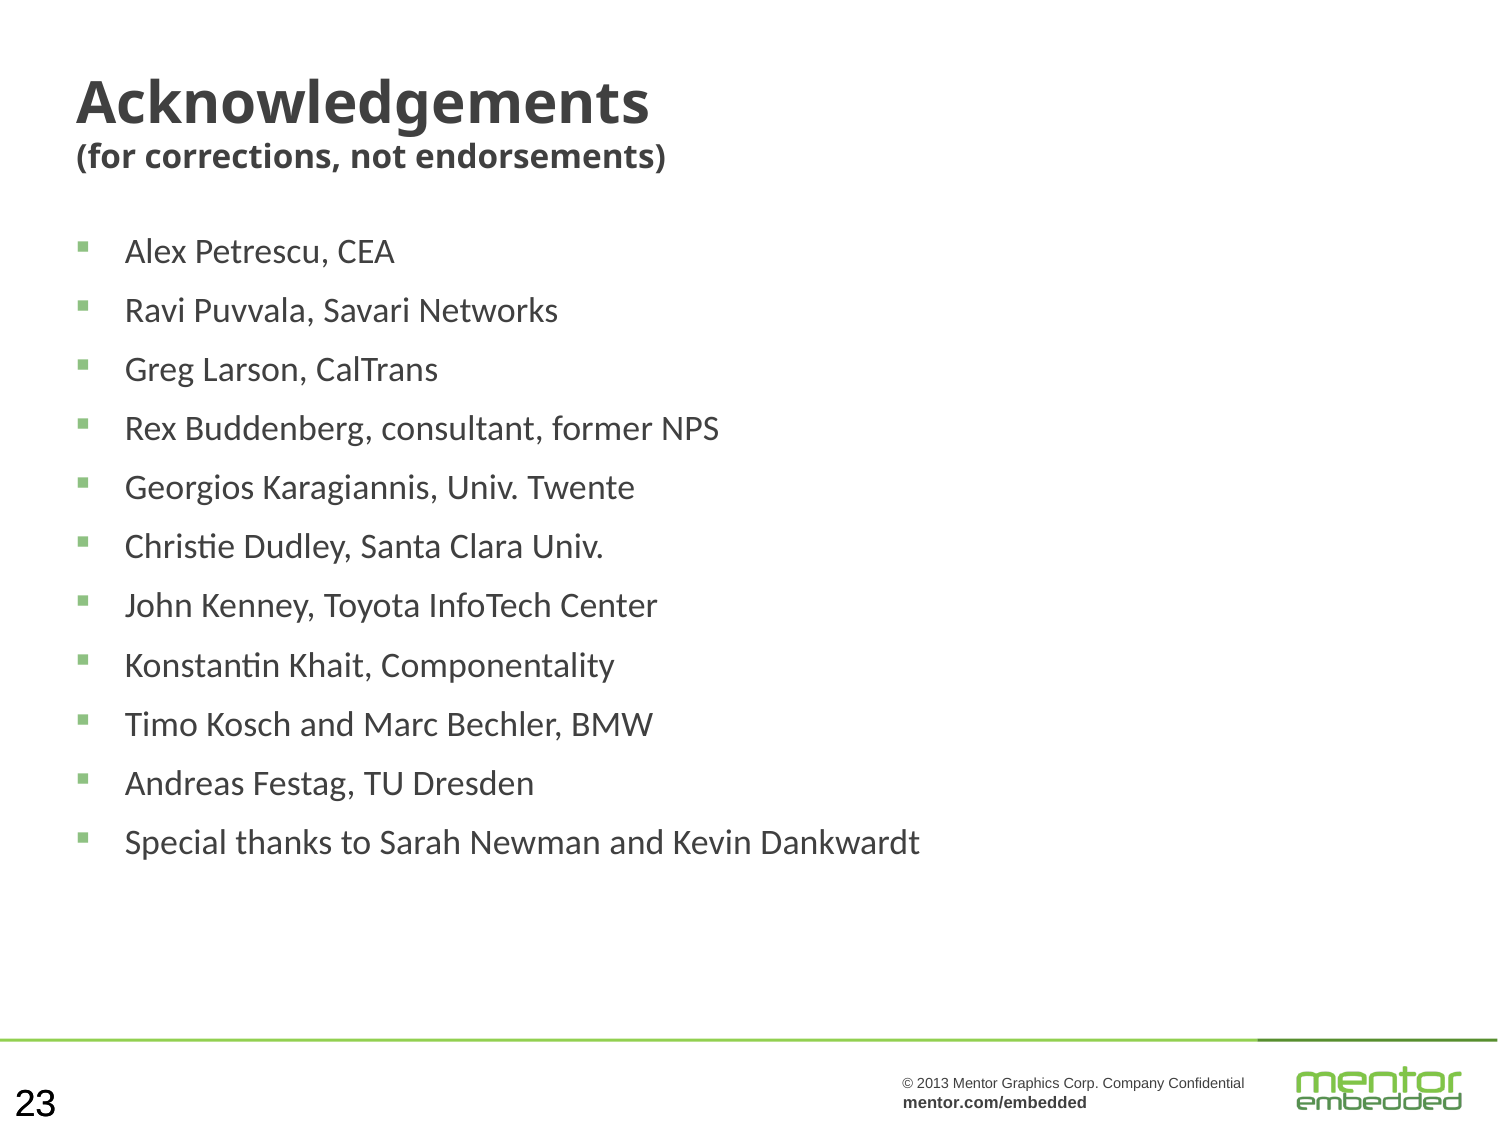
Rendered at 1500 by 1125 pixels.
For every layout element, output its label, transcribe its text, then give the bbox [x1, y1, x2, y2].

list Alex Petrescu, CEA Ravi Puvvala, Savari Networks Greg Larson, CalTrans Rex Buddenberg, consultant, former NPS Georgios Karagiannis, Univ. Twente Christie Dudley, Santa Clara Univ. John Kenney, Toyota InfoTech Center Konstantin Khait, Componentality Timo Kosch and Marc Bechler, BMW Andreas Festag, TU Dresden Special thanks to Sarah Newman and Kevin Dankwardt [1, 219, 1500, 873]
picture [1292, 1062, 1464, 1114]
title Acknowledgements (for corrections, not endorsements) [1, 57, 1500, 170]
